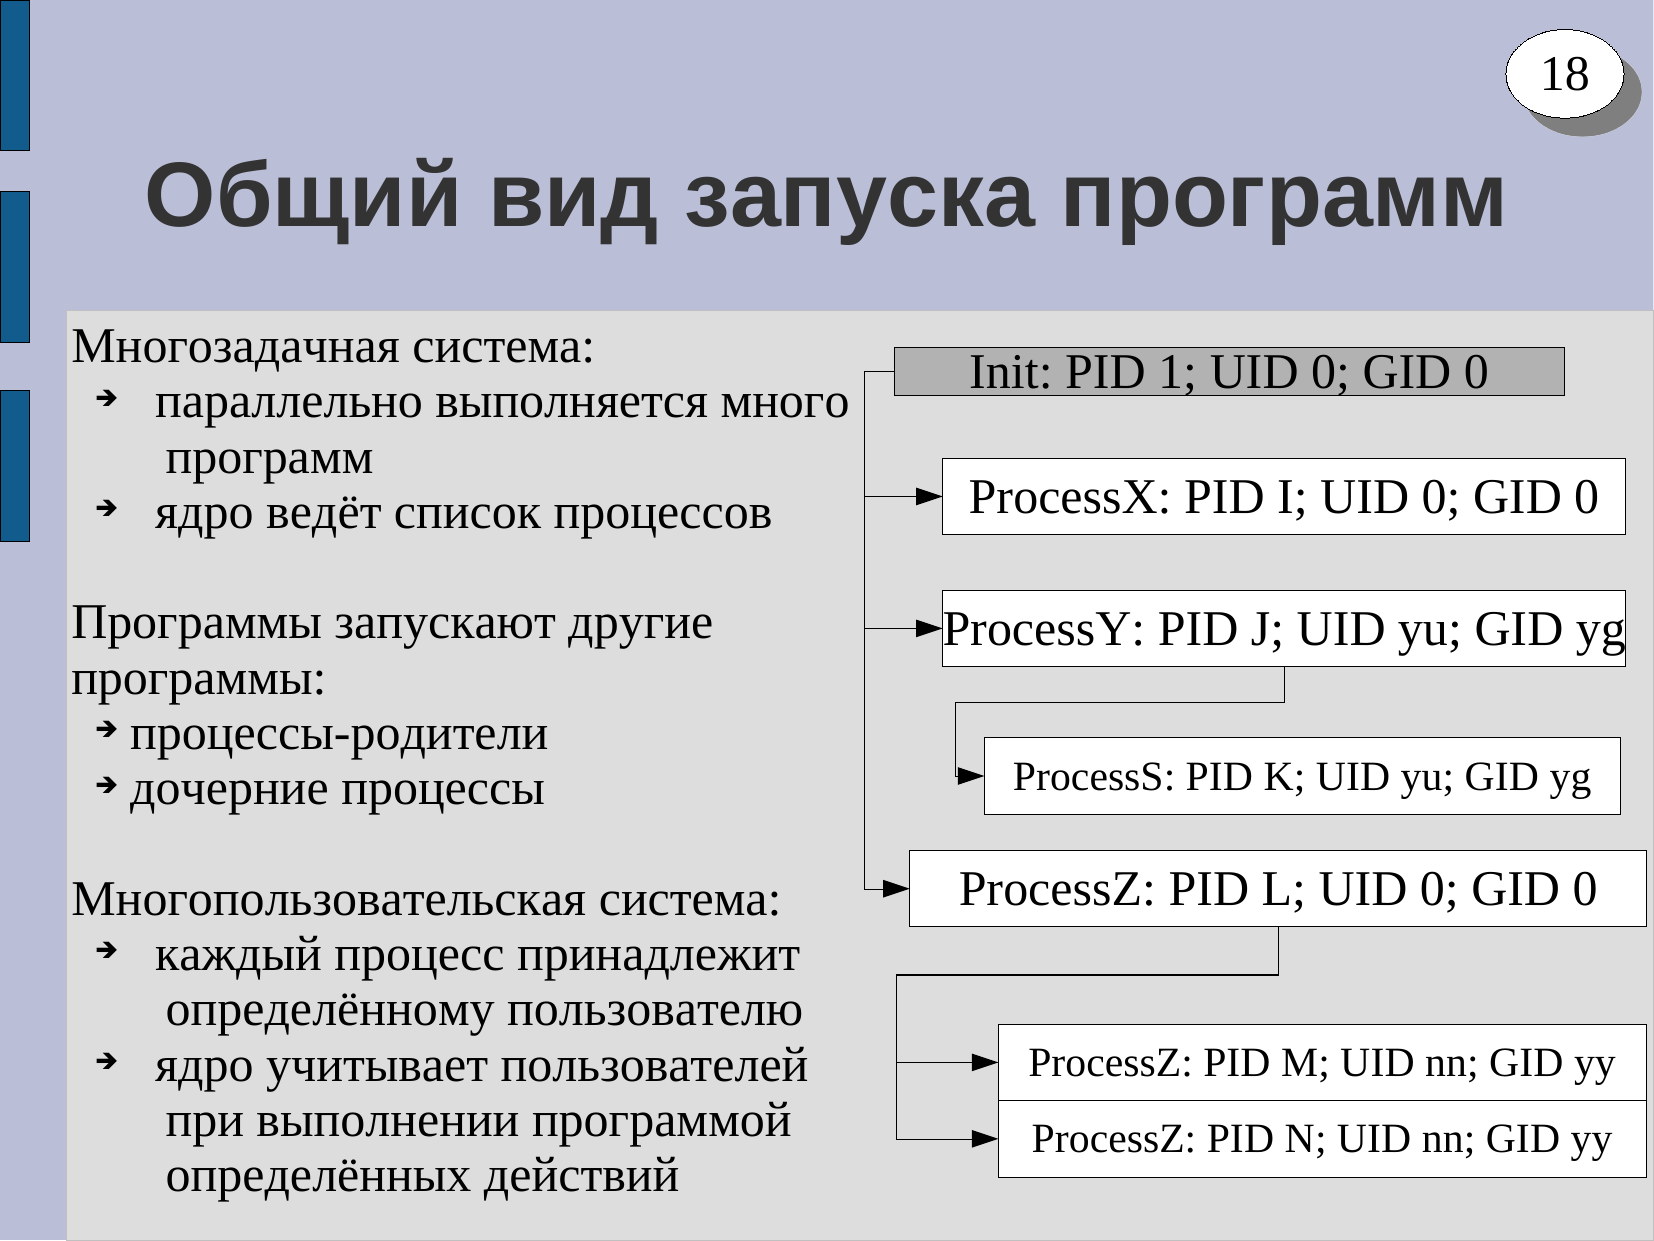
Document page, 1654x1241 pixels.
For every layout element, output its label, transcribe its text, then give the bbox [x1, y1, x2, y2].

text_box ProcessZ: PID N; UID nn; GID yy [998, 1100, 1647, 1178]
subtitle Многозадачная система: параллельно выполняется много программ ядро ведёт список процессов Программы запускают другие программы: процессы-родители дочерние процессы Многопользовательская система: каждый процесс принадлежит определённому пользователю ядро учитывает пользователей при выполнении программой определённых действий [71, 318, 867, 1227]
text_box ProcessZ: PID M; UID nn; GID yy [998, 1024, 1647, 1100]
text_box Init: PID 1; UID 0; GID 0 [894, 347, 1565, 396]
title Общий вид запуска программ [121, 91, 1534, 299]
text_box ProcessS: PID K; UID yu; GID yg [984, 737, 1621, 815]
text_box ProcessZ: PID L; UID 0; GID 0 [909, 850, 1647, 927]
text_box ProcessY: PID J; UID yu; GID yg [942, 590, 1626, 667]
text_box 18 [1505, 29, 1625, 119]
text_box ProcessX: PID I; UID 0; GID 0 [942, 458, 1626, 535]
